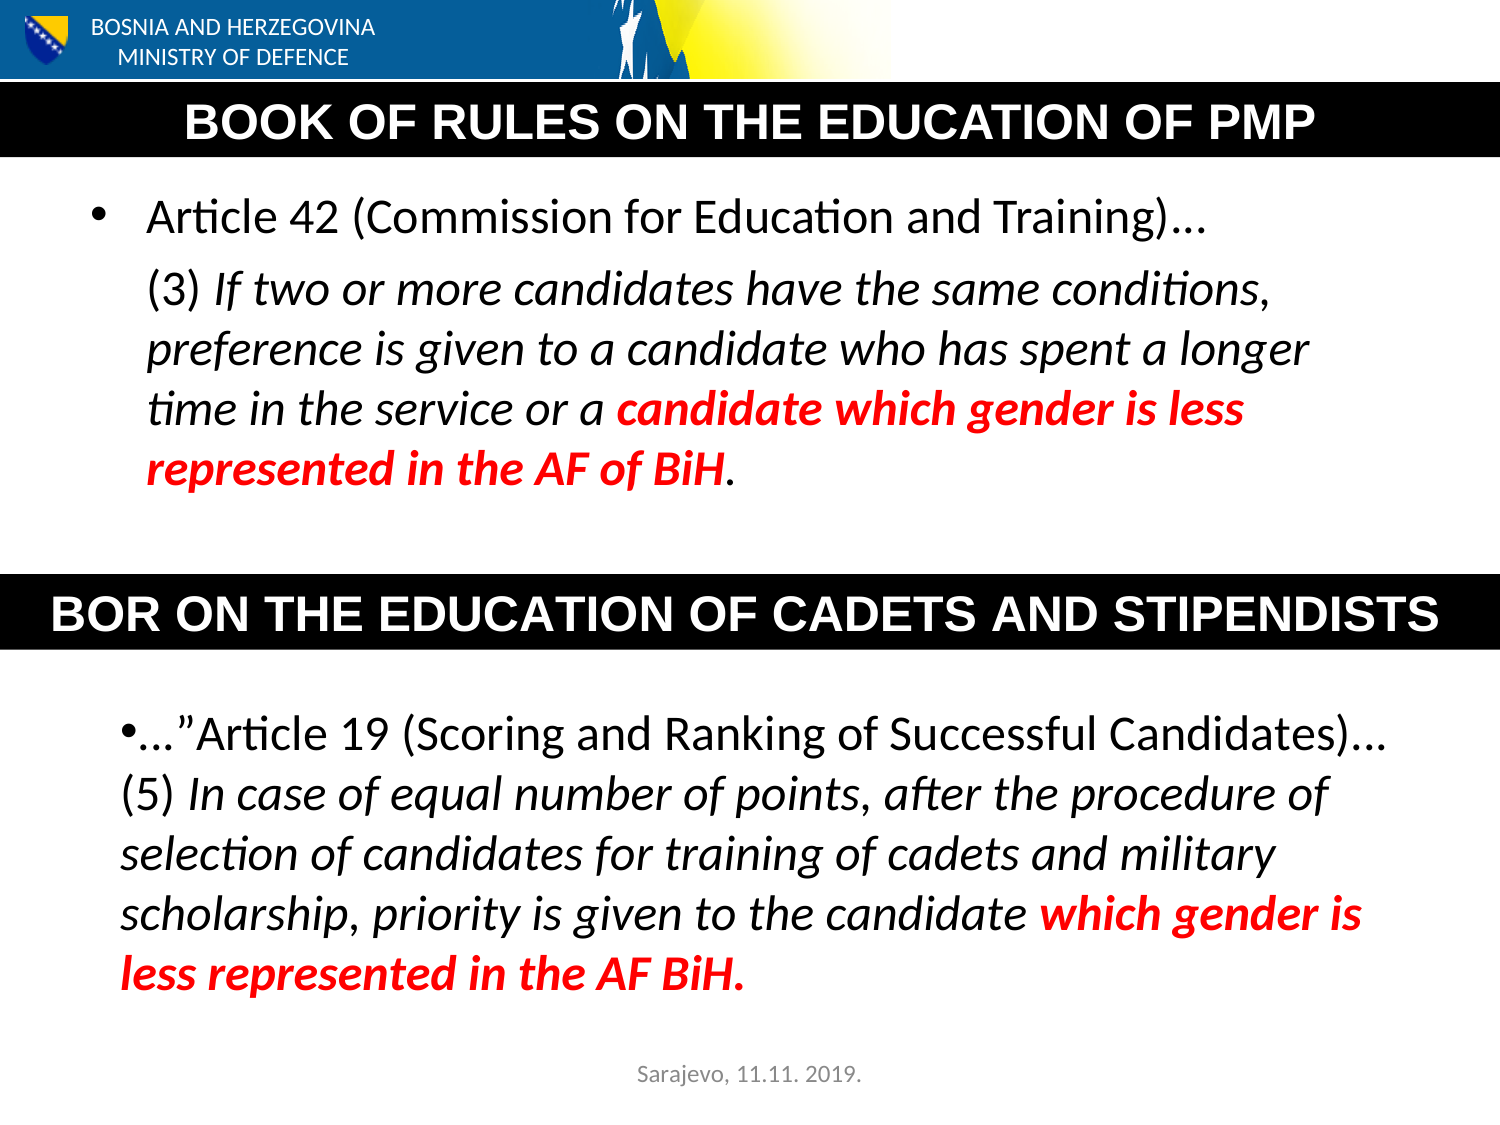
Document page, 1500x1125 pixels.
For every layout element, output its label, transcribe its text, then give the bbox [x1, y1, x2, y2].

text_box ...”Article 19 (Scoring and Ranking of Successful Candidates)... (5) In case of equal number of points, after the procedure of selection of candidates for training of cadets and military scholarship, priority is given to the candidate which gender is less represented in the AF BiH. [105, 650, 1462, 1055]
title BOOK OF RULES ON THE EDUCATION OF PMP [0, 82, 1500, 158]
text_box BOR ON THE EDUCATION OF CADETS AND STIPENDISTS [0, 574, 1500, 650]
list Article 42 (Commission for Education and Training)... (3) If two or more candidates have the same conditions, preference is given to a candidate who has spent a longer time in the service or a candidate which gender is less represented in the AF of BiH. [75, 175, 1426, 469]
text_box Sarajevo, 11.11. 2019. [512, 1042, 988, 1103]
picture [0, 0, 1500, 79]
